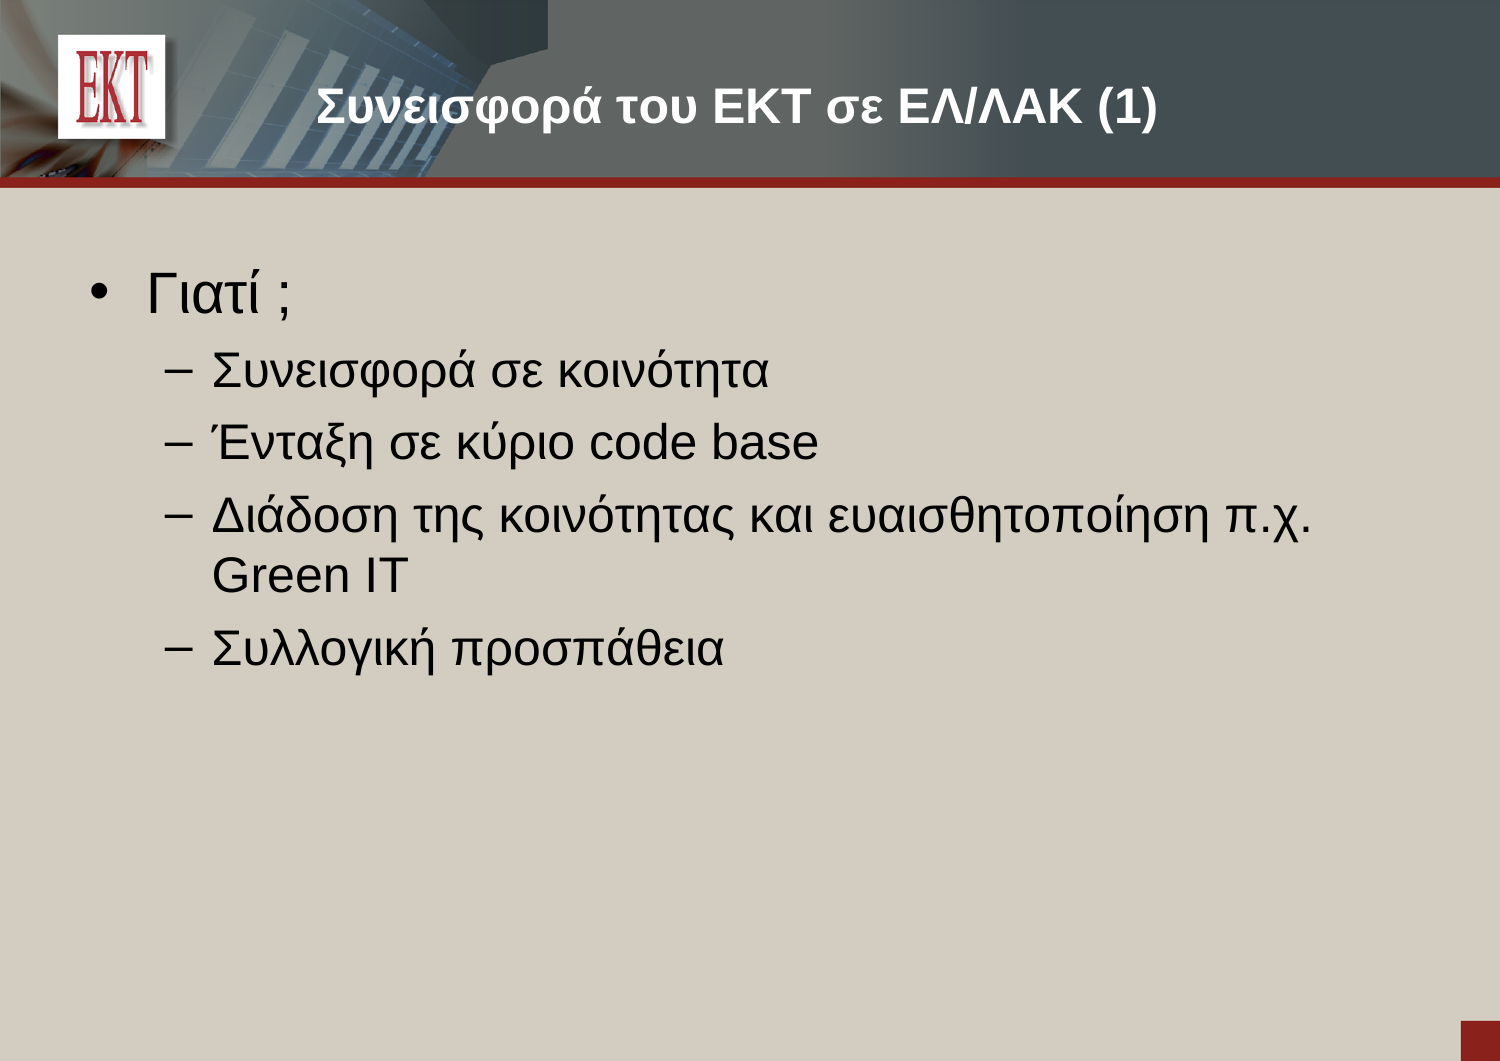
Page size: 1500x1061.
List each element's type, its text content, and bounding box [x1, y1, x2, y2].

picture [0, 0, 1500, 1061]
list Γιατί ; Συνεισφορά σε κοινότητα Ένταξη σε κύριο code base Διάδοση της κοινότητας και ευαισθητοποίηση π.χ. Green IT Συλλογική προσπάθεια [75, 247, 1426, 949]
title Συνεισφορά του ΕΚΤ σε ΕΛ/ΛΑΚ (1) [301, 42, 1426, 165]
